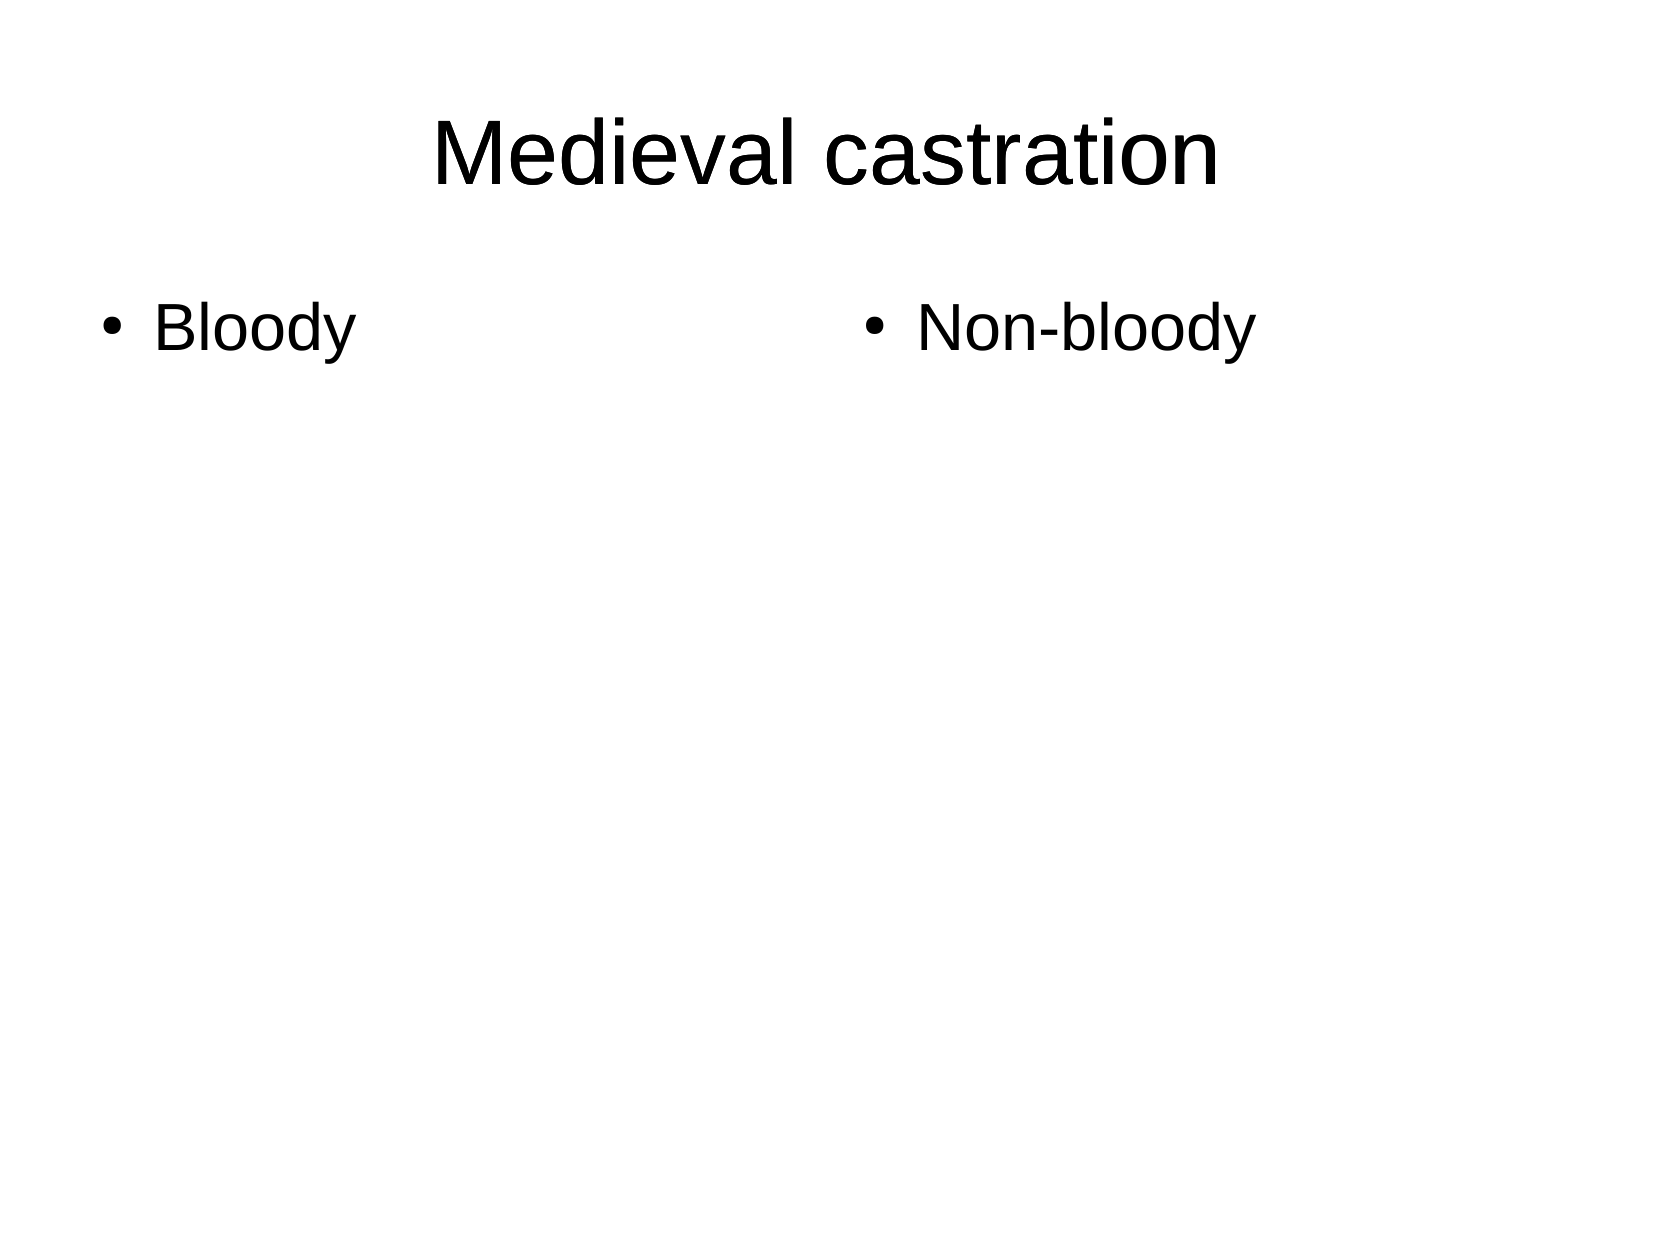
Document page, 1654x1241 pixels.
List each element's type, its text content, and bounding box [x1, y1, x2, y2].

title Medieval castration [82, 49, 1571, 257]
list Non-bloody [845, 290, 1572, 1010]
list Bloody [82, 290, 809, 1010]
